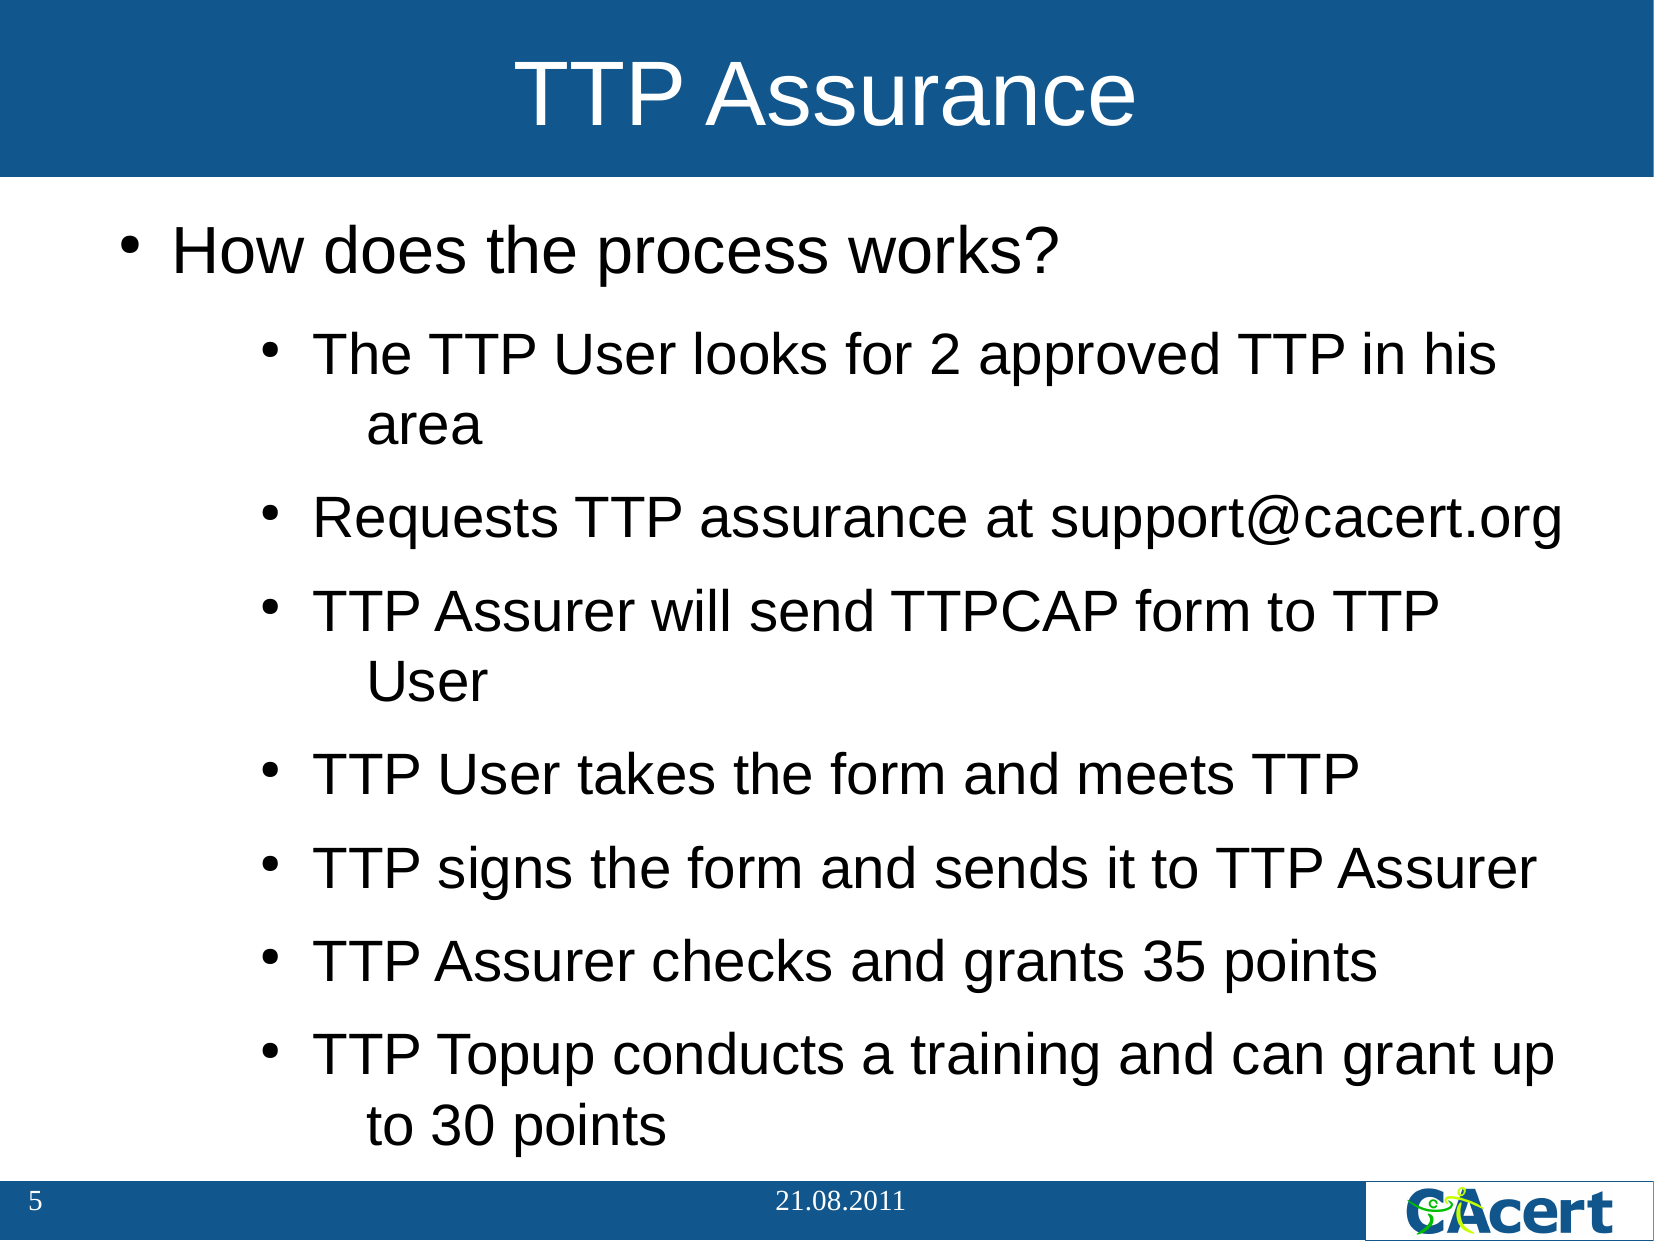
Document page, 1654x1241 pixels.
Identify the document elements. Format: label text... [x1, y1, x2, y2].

text_box [28, 1181, 414, 1241]
list How does the process works? The TTP User looks for 2 approved TTP in his area Requests TTP assurance at support@cacert.org TTP Assurer will send TTPCAP form to TTP User TTP User takes the form and meets TTP TTP signs the form and sends it to TTP Assurer TTP Assurer checks and grants 35 points TTP Topup conducts a training and can grant up to 30 points [82, 206, 1571, 1022]
text_box 21.08.2011 [648, 1181, 1034, 1241]
title TTP Assurance [82, 33, 1571, 145]
